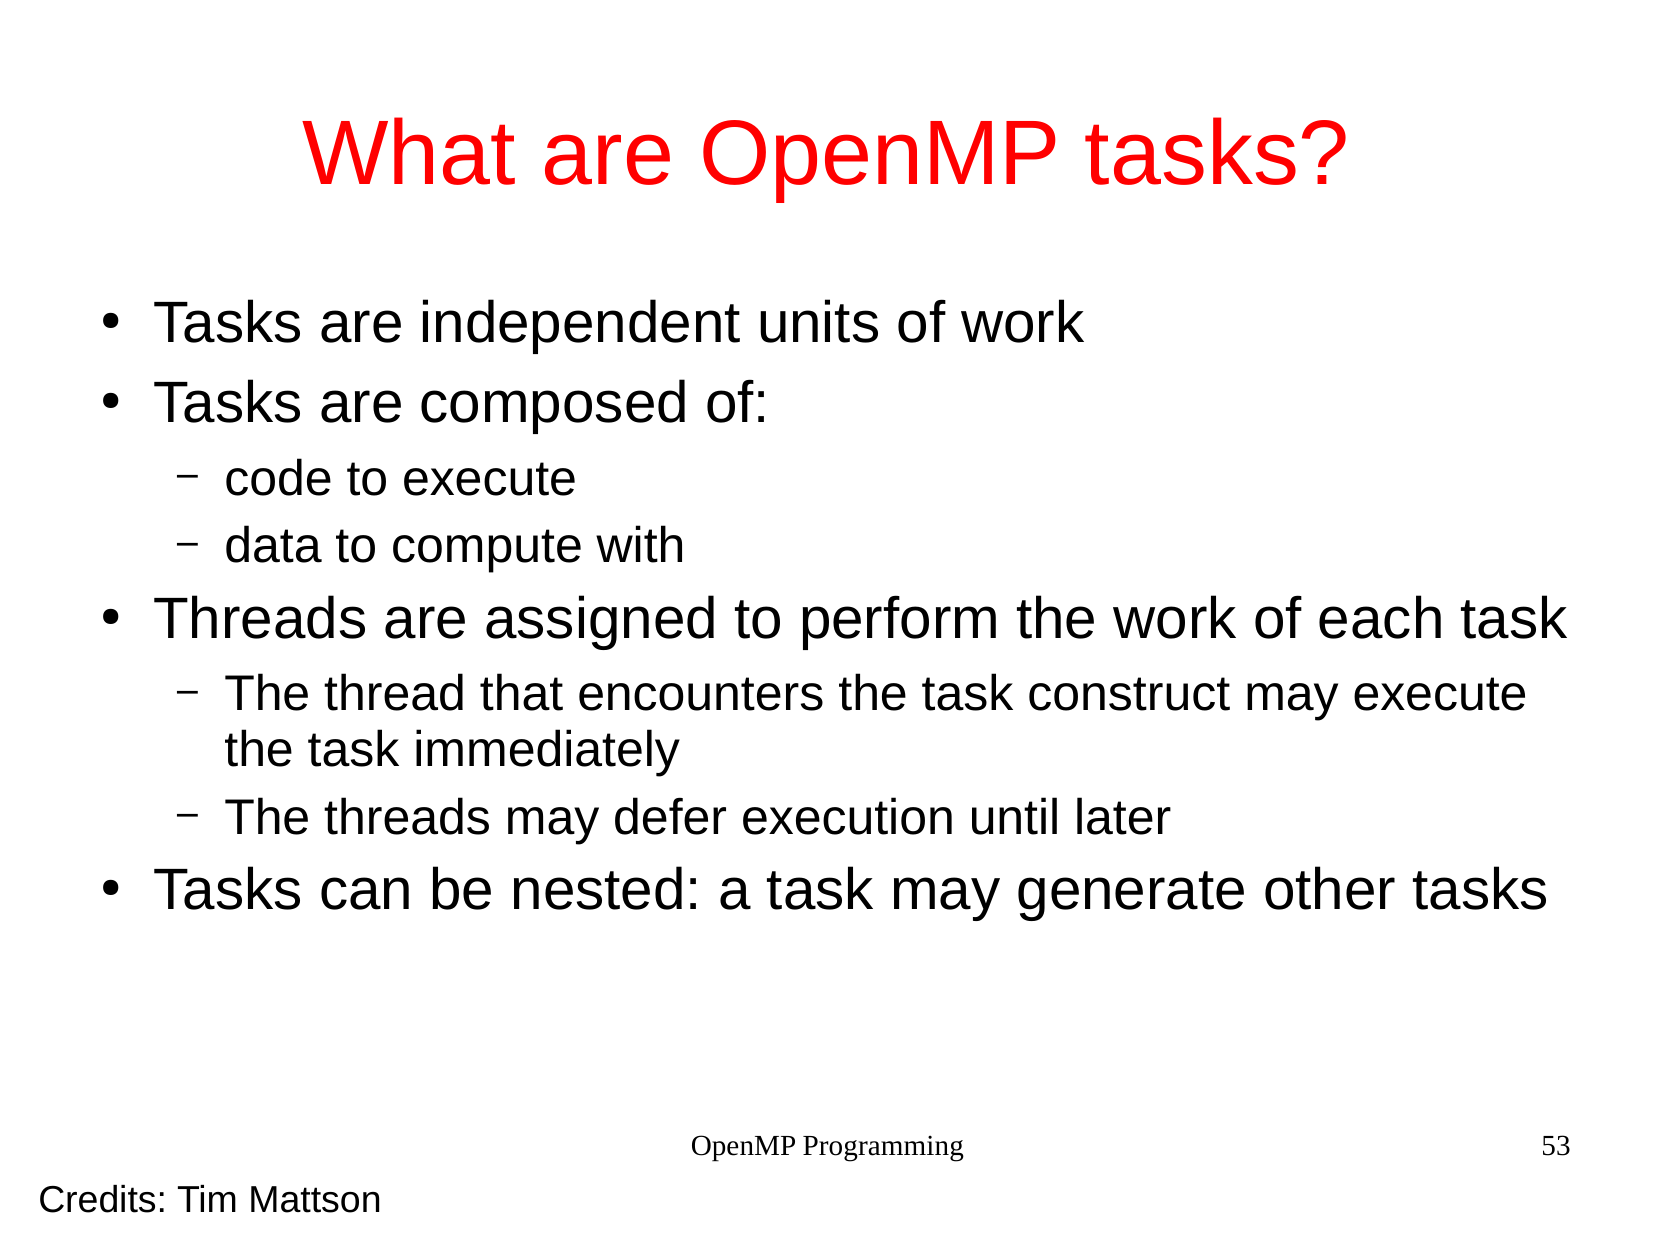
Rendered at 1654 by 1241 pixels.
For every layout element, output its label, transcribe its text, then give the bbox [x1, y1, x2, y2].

list Tasks are independent units of work Tasks are composed of: code to execute data to compute with Threads are assigned to perform the work of each task The thread that encounters the task construct may execute the task immediately The threads may defer execution until later Tasks can be nested: a task may generate other tasks [82, 290, 1571, 1109]
title What are OpenMP tasks? [82, 49, 1571, 257]
text_box Credits: Tim Mattson [23, 1171, 402, 1229]
